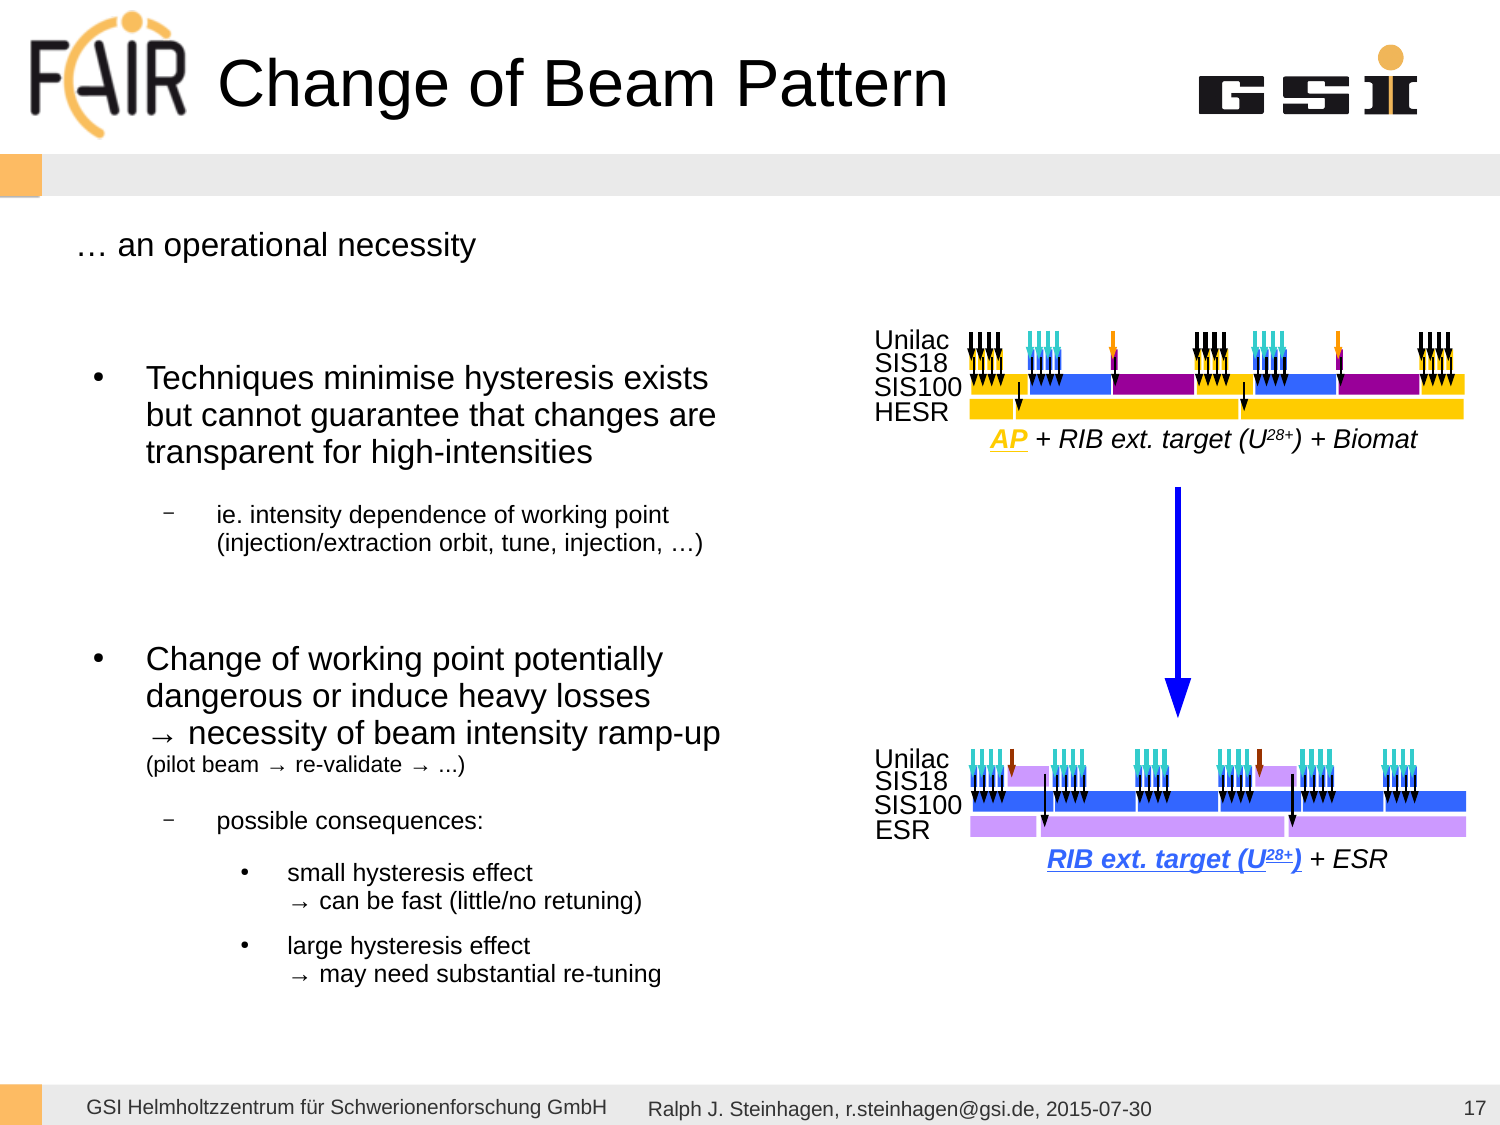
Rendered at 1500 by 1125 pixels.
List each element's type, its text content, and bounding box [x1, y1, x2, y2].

text_box [1401, 774, 1405, 787]
text_box [1327, 774, 1331, 787]
text_box AP + RIB ext. target (U28+) + Biomat [975, 421, 1433, 455]
text_box [1385, 791, 1467, 812]
text_box [969, 398, 1013, 420]
text_box [1194, 357, 1198, 370]
text_box [1288, 816, 1467, 837]
text_box [1236, 774, 1240, 787]
text_box [969, 357, 973, 370]
text_box [972, 791, 1044, 812]
text_box [1144, 774, 1148, 787]
text_box [1322, 768, 1326, 787]
text_box SIS18 [897, 355, 914, 369]
text_box [983, 767, 987, 787]
text_box [1212, 357, 1216, 370]
text_box SIS100 [950, 379, 959, 394]
text_box [978, 358, 982, 370]
text_box [1135, 774, 1139, 787]
text_box [1139, 768, 1143, 787]
text_box SIS18 [879, 775, 894, 787]
text_box HESR [874, 394, 950, 427]
picture [30, 9, 187, 141]
text_box [1046, 791, 1054, 812]
text_box [1113, 374, 1195, 395]
text_box [1055, 791, 1136, 812]
text_box [991, 350, 995, 370]
text_box [1241, 398, 1464, 420]
text_box [1036, 355, 1040, 370]
text_box SIS18 [905, 355, 925, 369]
text_box [1203, 357, 1207, 370]
text_box [1061, 773, 1065, 787]
text_box [1153, 774, 1157, 787]
title Change of Beam Pattern [217, 20, 1109, 147]
text_box SIS18 [897, 775, 914, 787]
text_box [1428, 358, 1432, 370]
text_box [1392, 775, 1396, 787]
text_box [1270, 354, 1274, 370]
text_box [1446, 357, 1450, 370]
text_box SIS18 [879, 355, 894, 369]
text_box [1196, 374, 1253, 395]
text_box [1052, 773, 1056, 787]
text_box SIS100 [935, 379, 944, 394]
text_box [1166, 766, 1170, 787]
text_box [1007, 766, 1049, 787]
text_box [1410, 775, 1414, 787]
text_box [1318, 774, 1322, 787]
text_box [1227, 774, 1231, 787]
text_box [992, 767, 996, 787]
text_box [1040, 349, 1044, 370]
text_box [1432, 350, 1436, 370]
text_box [1045, 355, 1049, 370]
text_box SIS18 [905, 775, 925, 787]
text_box [1309, 774, 1313, 787]
text_box [987, 358, 991, 370]
text_box [1162, 774, 1166, 787]
text_box [971, 374, 1028, 395]
text_box [1383, 775, 1387, 787]
text_box [988, 773, 992, 787]
text_box [1110, 354, 1114, 370]
text_box [1421, 374, 1465, 395]
text_box [1255, 374, 1337, 395]
text_box [1137, 791, 1219, 812]
text_box [1300, 774, 1304, 787]
text_box [1313, 768, 1317, 787]
text_box SIS18 [874, 355, 888, 369]
text_box [1218, 774, 1222, 787]
text_box [996, 358, 1000, 370]
text_box [1331, 766, 1335, 787]
text_box [1255, 766, 1297, 787]
text_box [1253, 349, 1260, 370]
text_box [1304, 768, 1308, 787]
text_box Unilac [874, 741, 950, 775]
text_box [1030, 374, 1111, 395]
text_box [1294, 791, 1384, 812]
text_box [1054, 354, 1058, 370]
text_box Unilac [874, 322, 950, 355]
text_box [1015, 398, 1239, 420]
text_box [1049, 349, 1053, 370]
text_box RIB ext. target (U28+) + ESR [1032, 841, 1403, 875]
text_box [1245, 774, 1249, 787]
text_box [1001, 766, 1005, 787]
text_box [1249, 766, 1253, 787]
picture [1197, 42, 1419, 117]
text_box SIS18 [874, 775, 888, 787]
text_box [1157, 768, 1161, 787]
text_box SIS18 [927, 355, 937, 369]
text_box [970, 816, 1037, 837]
text_box [1220, 791, 1291, 812]
text_box [1441, 350, 1445, 370]
text_box [1336, 356, 1340, 370]
text_box [974, 767, 978, 787]
text_box SIS100 [873, 369, 963, 403]
text_box [1079, 773, 1083, 787]
text_box ESR [875, 812, 931, 845]
text_box [1027, 354, 1031, 370]
text_box [1221, 357, 1225, 370]
text_box [970, 773, 974, 787]
list … an operational necessity Techniques minimise hysteresis exists but cannot guarantee that changes are transparent for high-intensities ie. intensity dependence of working point (injection/extraction orbit, tune, injection, …) Change of working point potentially dangerous or induce heavy losses → necessity of beam intensity ramp-up (pilot beam → re-validate → ...) possible consequences: small hysteresis effect → can be fast (little/no retuning) large hysteresis effect → may need substantial re-tuning [75, 226, 734, 1050]
text_box [979, 773, 983, 787]
text_box SIS18 [927, 775, 937, 787]
text_box [1437, 357, 1441, 370]
text_box [1419, 357, 1423, 370]
text_box [1148, 768, 1152, 787]
text_box [1040, 816, 1285, 837]
text_box [1070, 773, 1074, 787]
text_box [997, 773, 1001, 787]
text_box [1338, 374, 1420, 395]
text_box SIS100 [873, 787, 963, 820]
